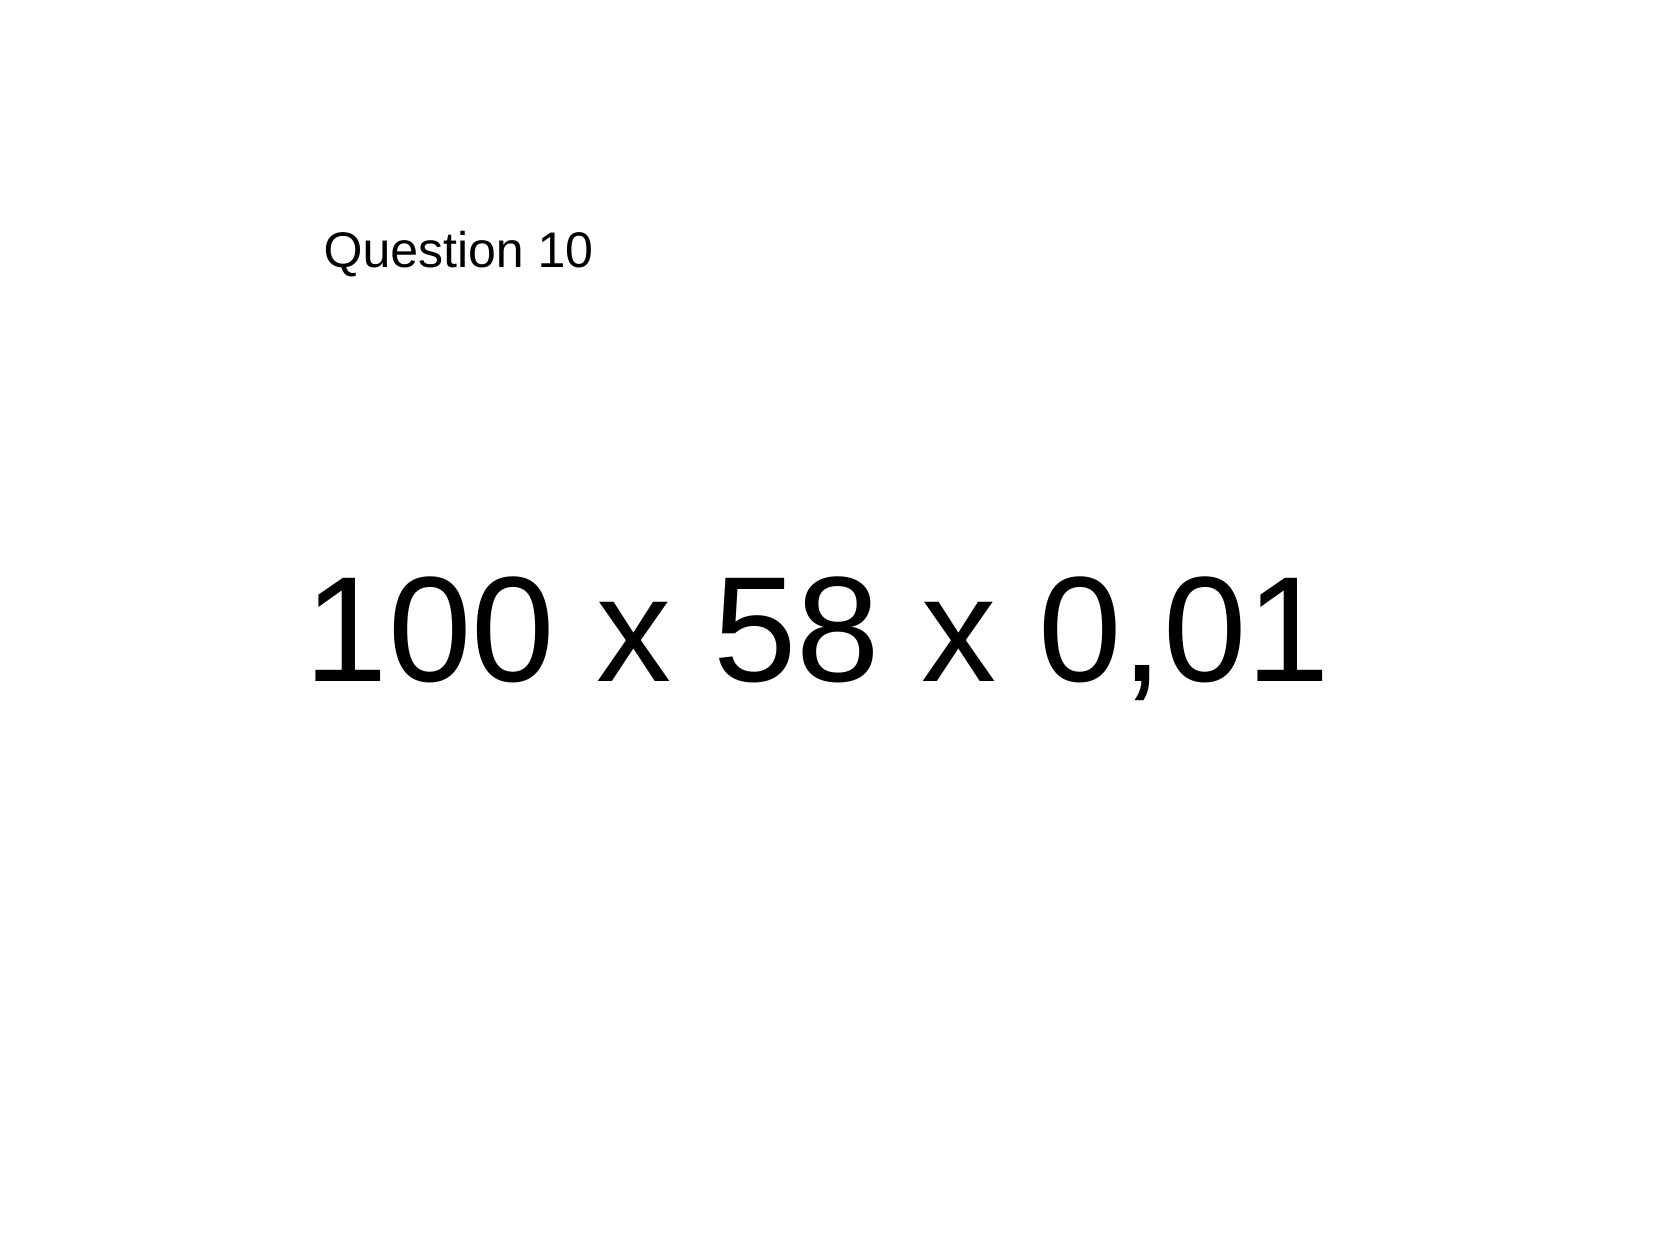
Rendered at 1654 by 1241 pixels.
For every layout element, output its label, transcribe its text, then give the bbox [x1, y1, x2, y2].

text_box 100 x 58 x 0,01 [290, 538, 1347, 721]
text_box Question 10 [309, 214, 609, 286]
